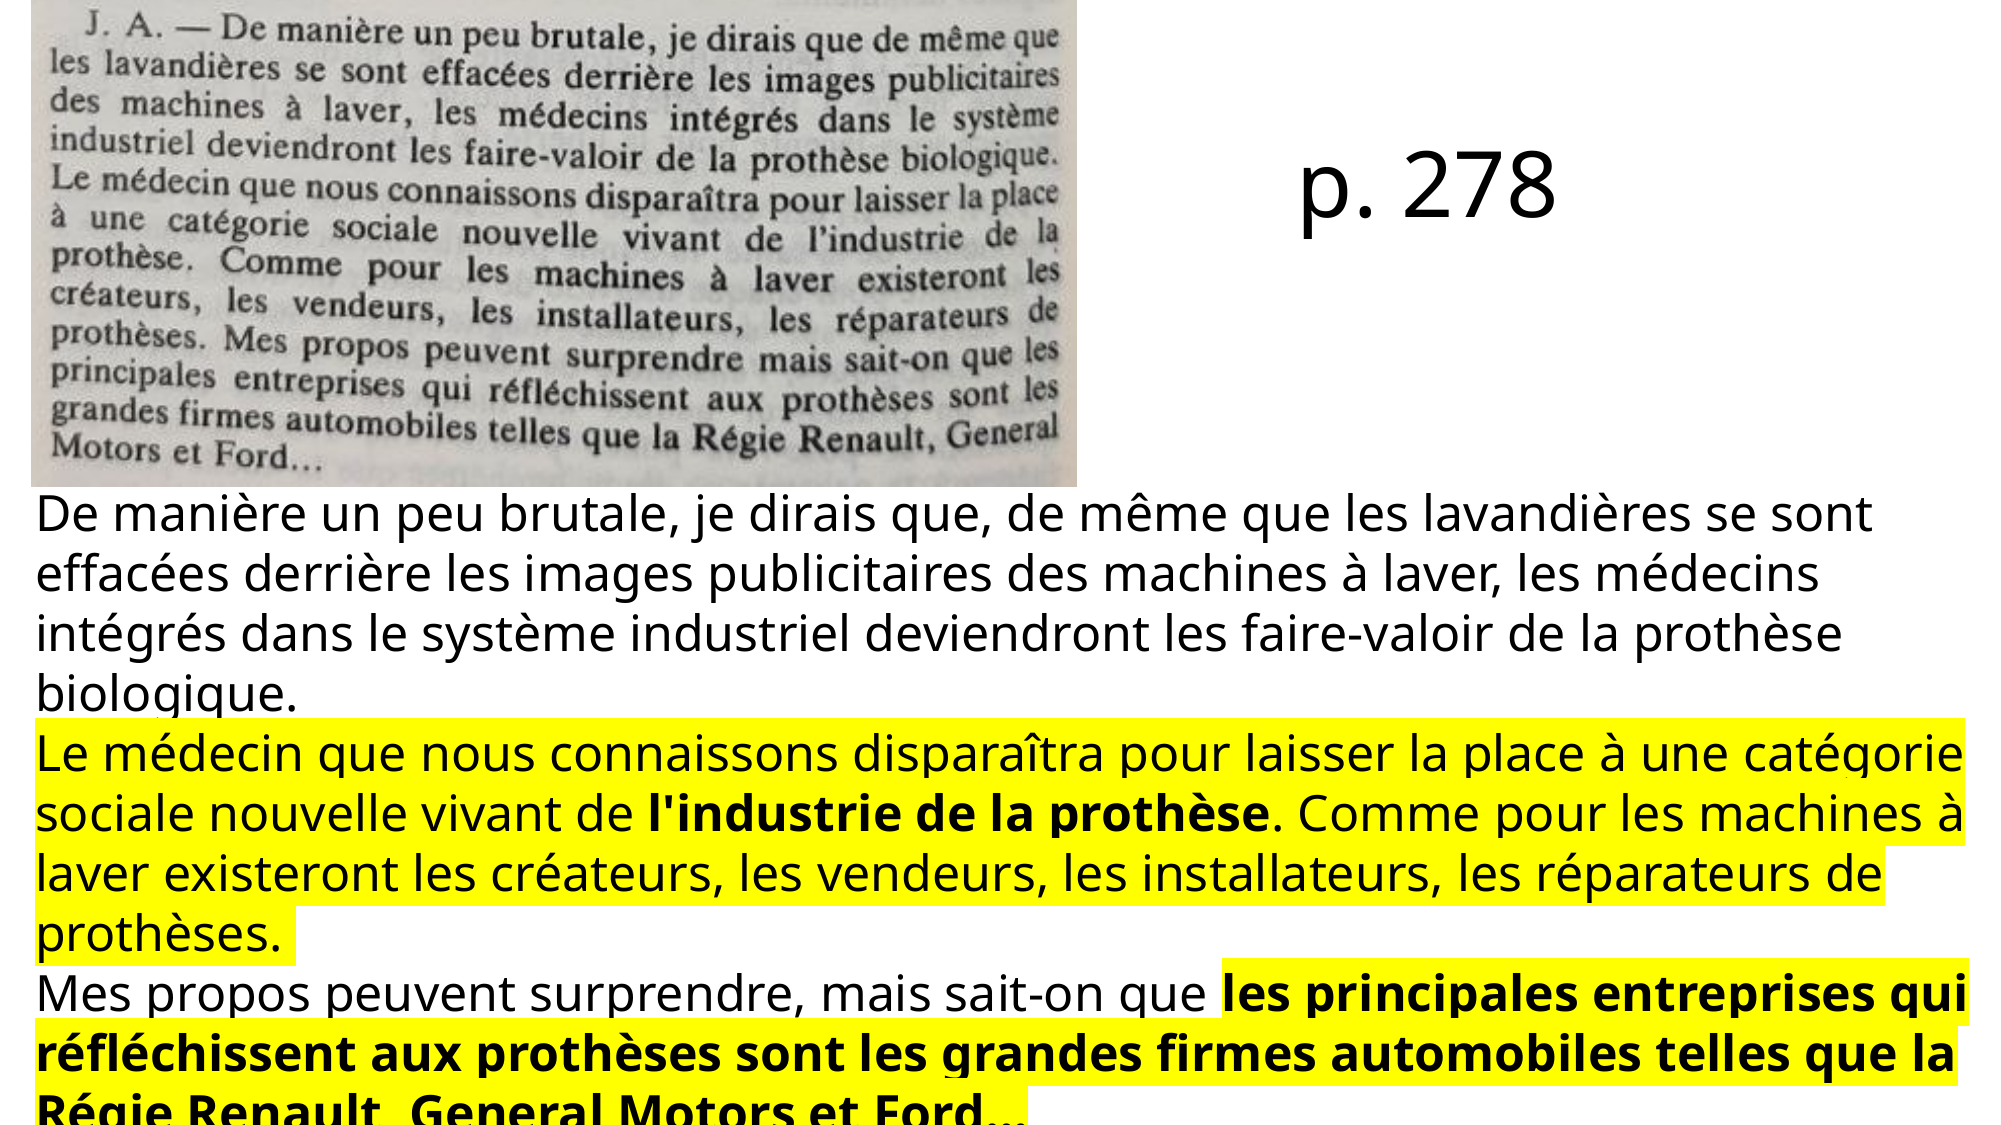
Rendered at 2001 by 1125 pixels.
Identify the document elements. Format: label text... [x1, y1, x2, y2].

text_box De manière un peu brutale, je dirais que, de même que les lavandières se sont effacées derrière les images publicitaires des machines à laver, les médecins intégrés dans le système industriel deviendront les faire-valoir de la prothèse biologique. Le médecin que nous connaissons disparaîtra pour laisser la place à une catégorie sociale nouvelle vivant de l'industrie de la prothèse. Comme pour les machines à laver existeront les créateurs, les vendeurs, les installateurs, les réparateurs de prothèses. Mes propos peuvent surprendre, mais sait-on que les principales entreprises qui réfléchissent aux prothèses sont les grandes firmes automobiles telles que la Régie Renault, General Motors et Ford… [20, 474, 2000, 1125]
picture [31, 0, 1077, 487]
title p. 278 [1116, 79, 1740, 297]
